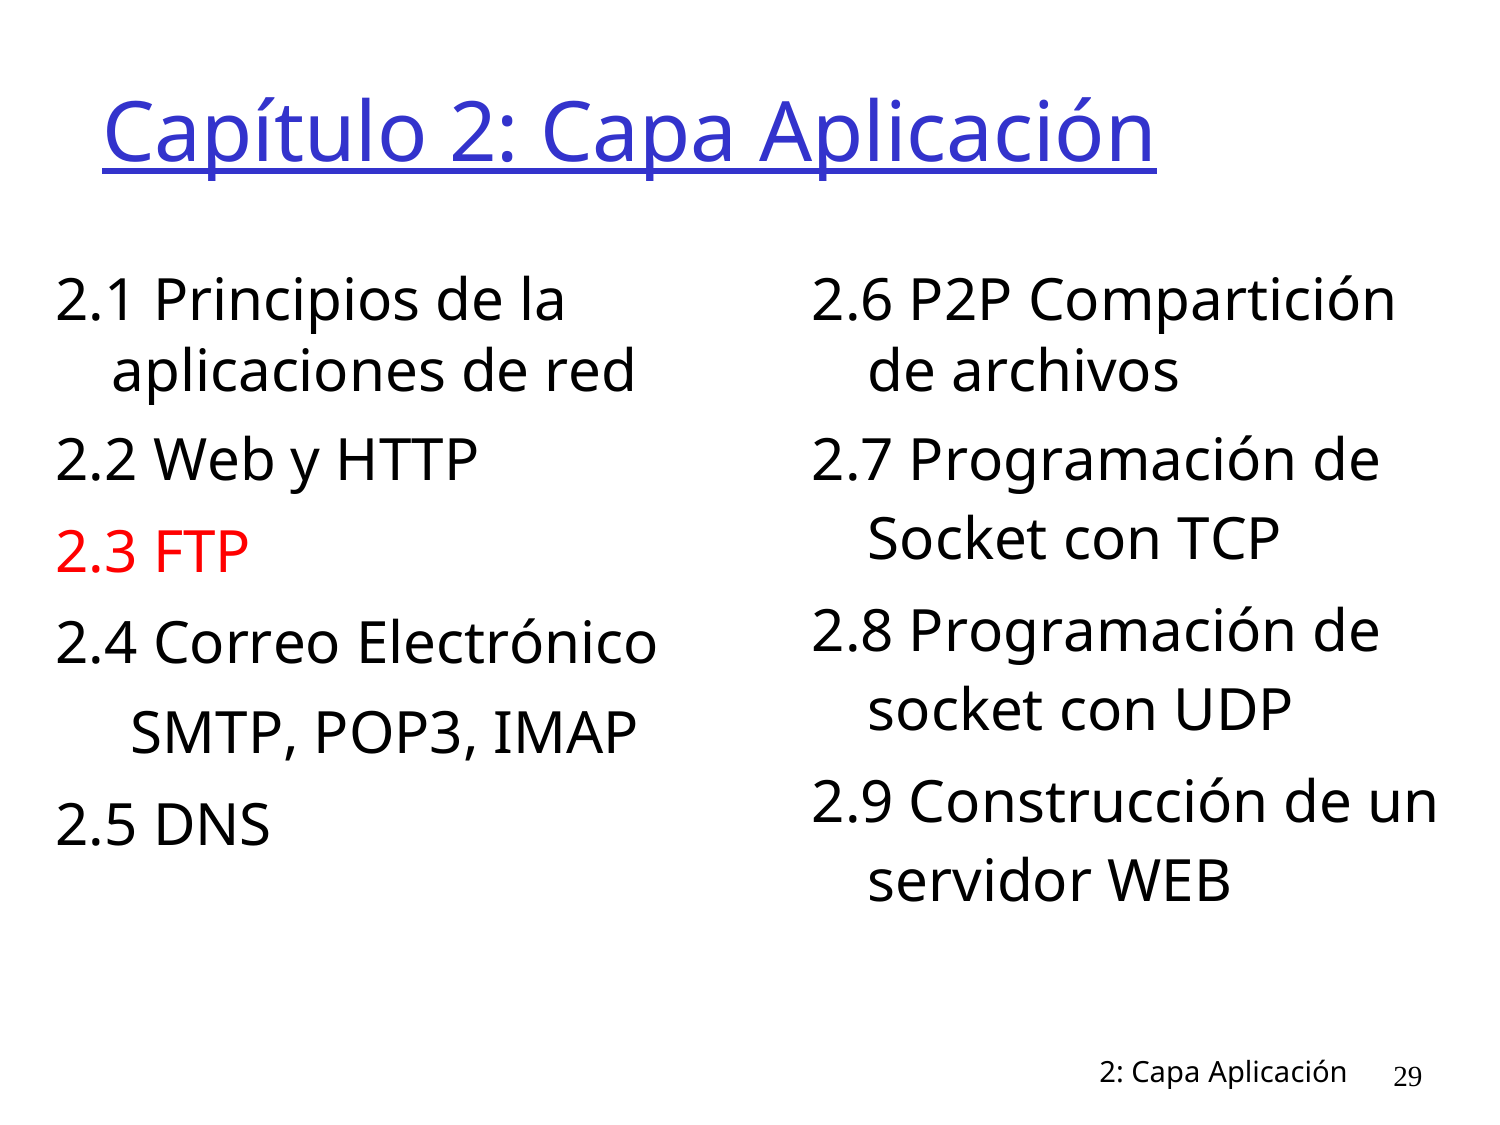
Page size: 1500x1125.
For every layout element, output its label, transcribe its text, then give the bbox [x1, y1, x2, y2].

list 2.1 Principios de la aplicaciones de red 2.2 Web y HTTP 2.3 FTP 2.4 Correo Electrónico SMTP, POP3, IMAP 2.5 DNS [41, 255, 750, 995]
list 2.6 P2P Compartición de archivos 2.7 Programación de Socket con TCP 2.8 Programación de socket con UDP 2.9 Construcción de un servidor WEB [797, 255, 1463, 1019]
title Capítulo 2: Capa Aplicación [87, 37, 1363, 225]
